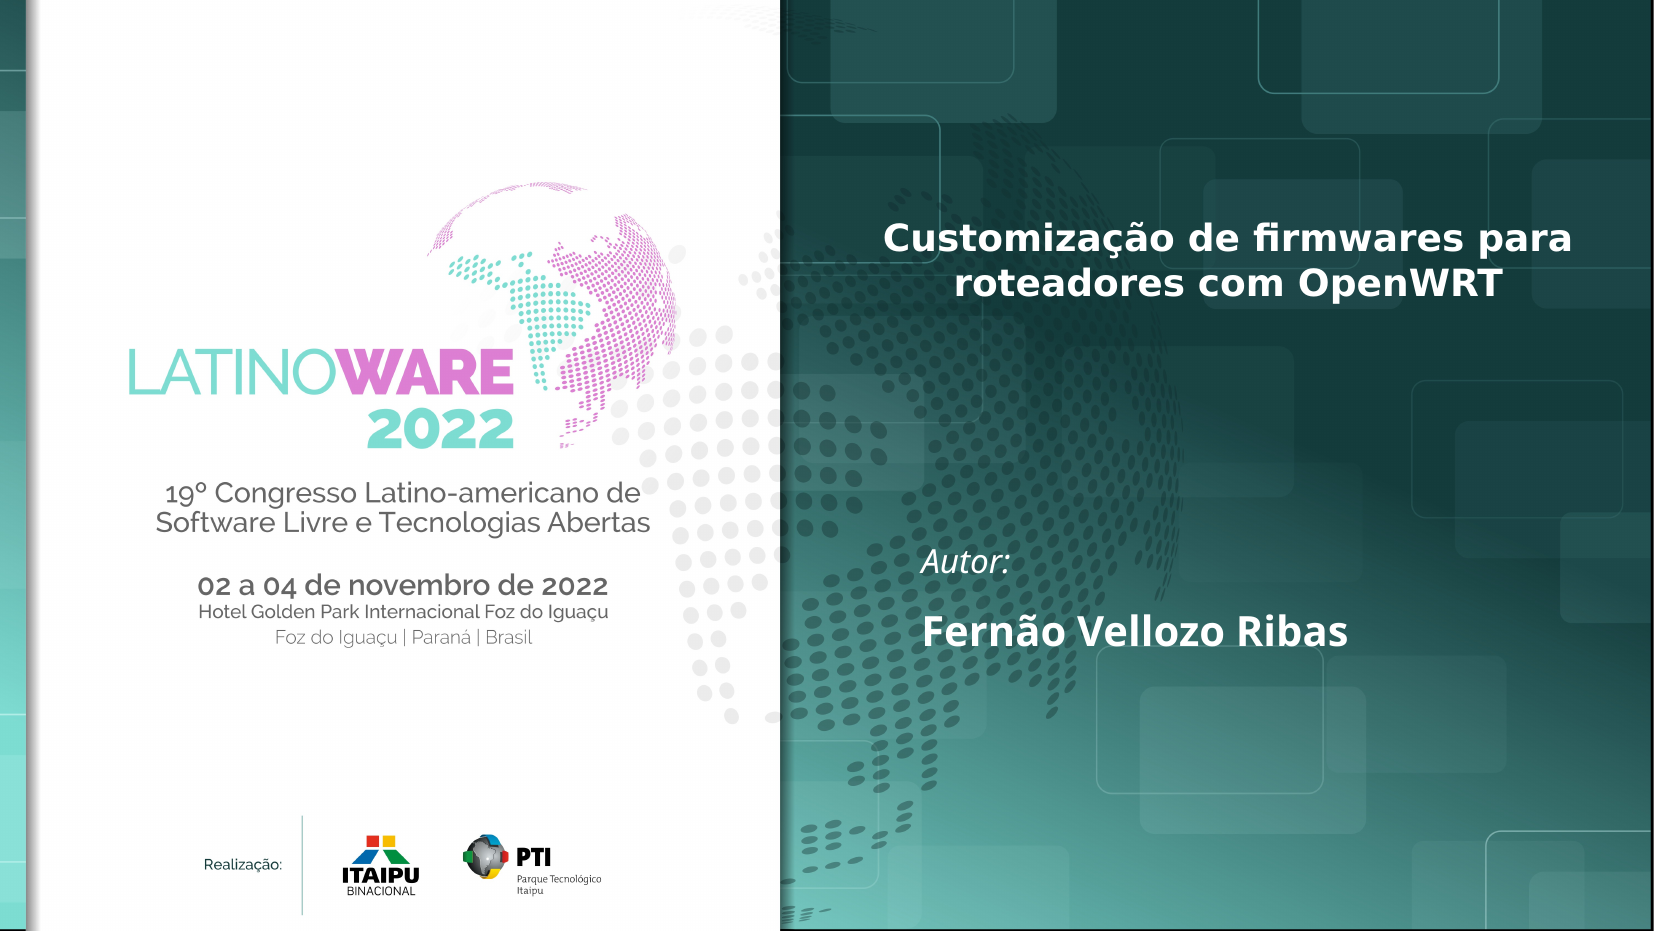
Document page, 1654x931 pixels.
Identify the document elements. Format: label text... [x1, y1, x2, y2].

text_box Autor: [906, 532, 1589, 597]
text_box Fernão Vellozo Ribas [906, 597, 1589, 715]
text_box Customização de firmwares para roteadores com OpenWRT [856, 206, 1601, 520]
picture [0, 0, 1654, 931]
